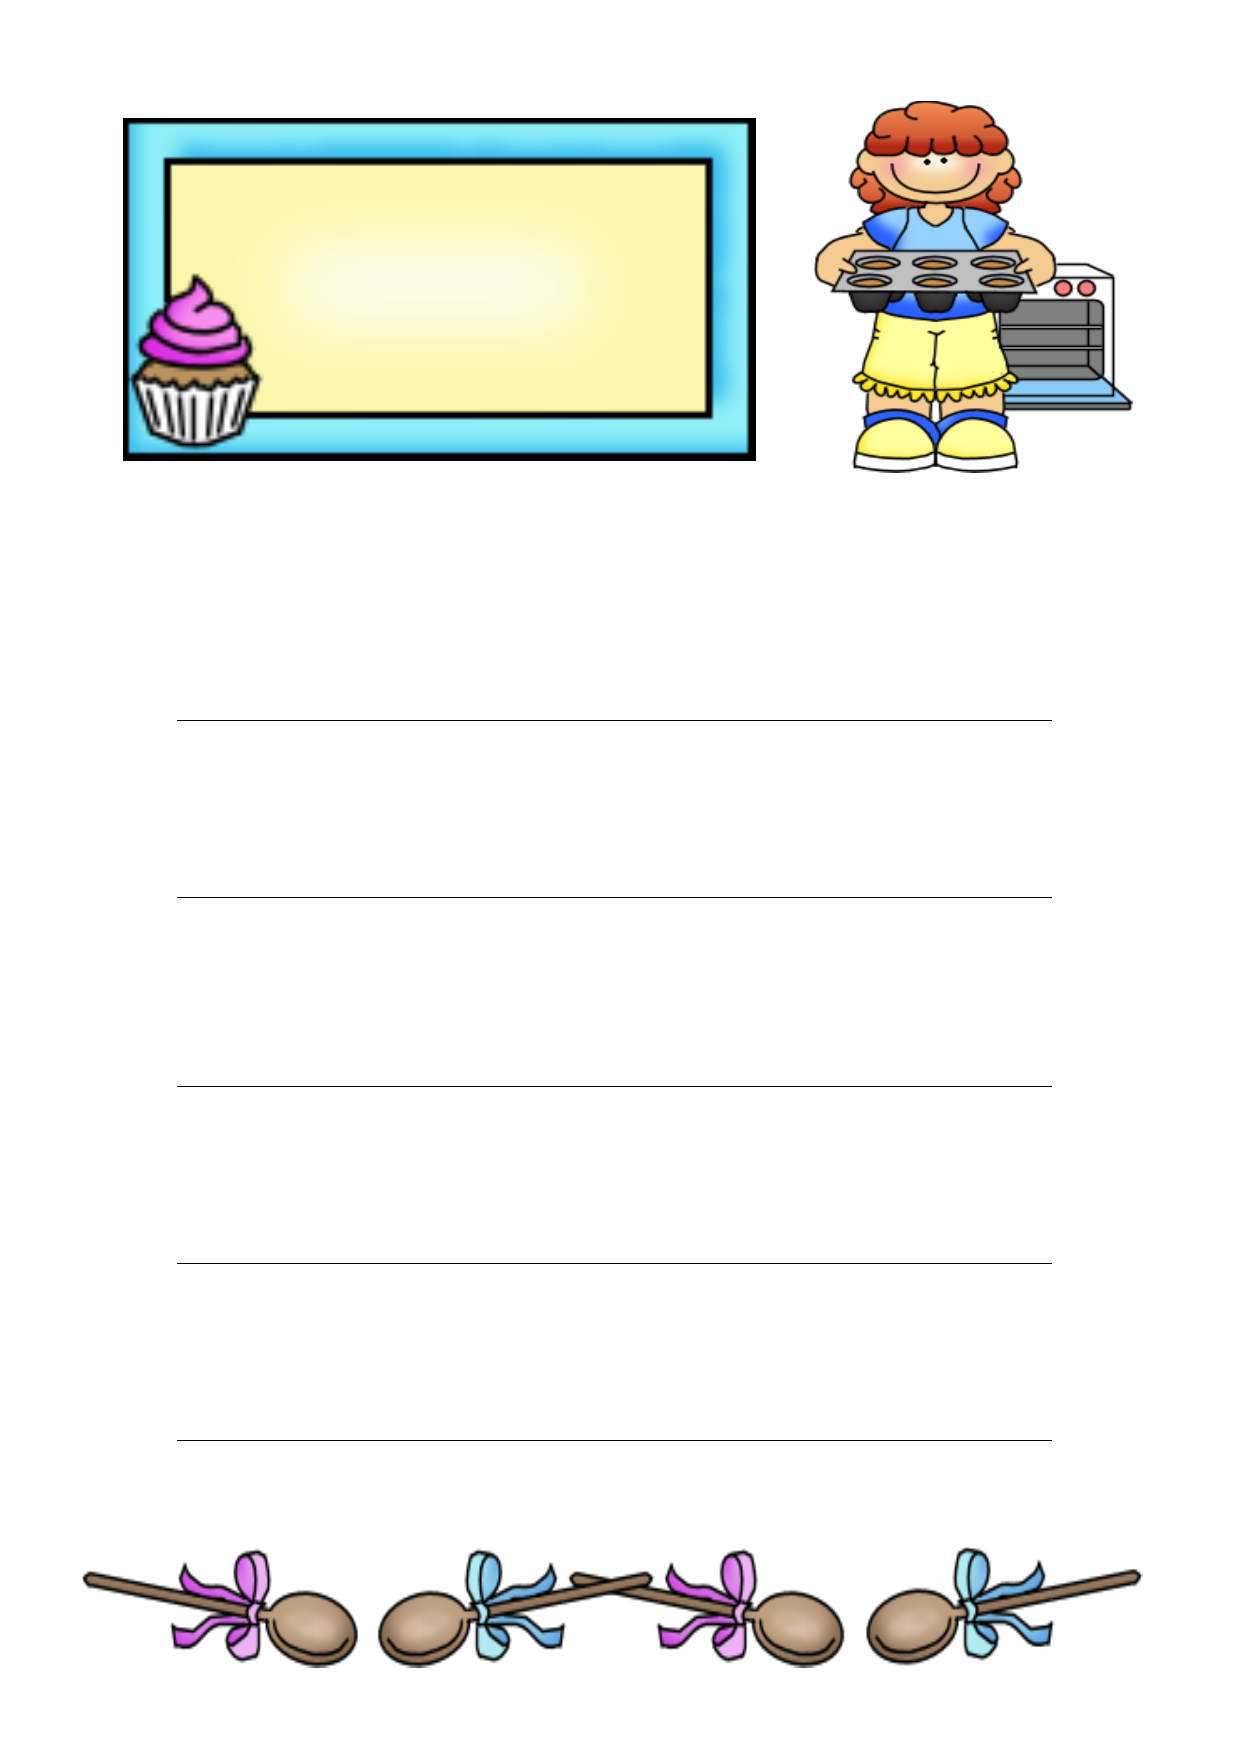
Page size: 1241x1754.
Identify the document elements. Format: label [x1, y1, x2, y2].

picture [123, 118, 756, 461]
picture [82, 1547, 1143, 1668]
picture [814, 101, 1133, 473]
